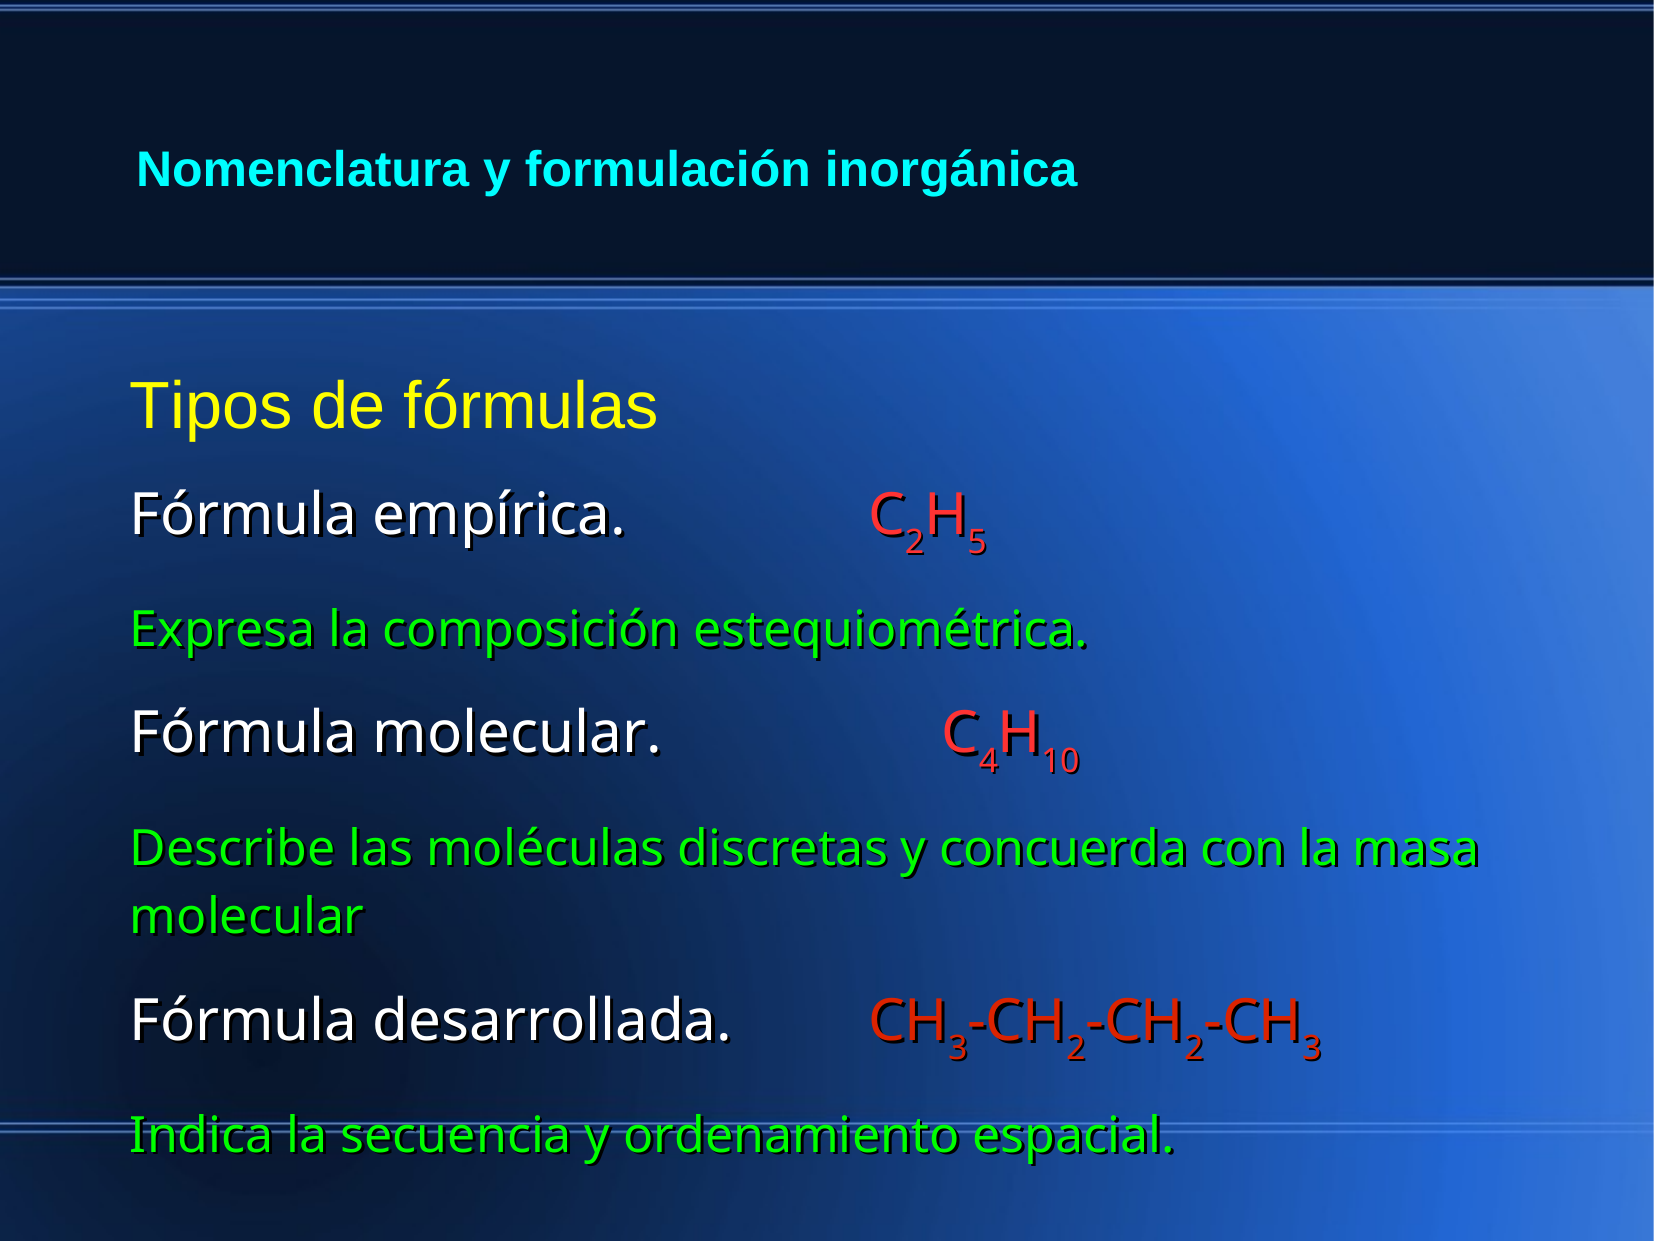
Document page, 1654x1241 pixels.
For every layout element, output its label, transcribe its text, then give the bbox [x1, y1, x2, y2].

picture [458, 1130, 467, 1136]
picture [684, 1130, 696, 1149]
picture [427, 1130, 438, 1149]
picture [983, 1130, 993, 1136]
picture [255, 1141, 265, 1149]
picture [553, 1141, 563, 1149]
picture [862, 1130, 873, 1136]
text_box Fórmula empírica. C2H5 Expresa la composición estequiométrica. Fórmula molecular. C4H10 Describe las moléculas discretas y concuerda con la masa molecular Fórmula desarrollada. CH3-CH2-CH2-CH3 Indica la secuencia y ordenamiento espacial. [59, 472, 1654, 1130]
picture [1065, 1141, 1075, 1149]
title Nomenclatura y formulación inorgánica [32, 118, 1182, 220]
picture [939, 1130, 952, 1149]
picture [375, 1130, 385, 1136]
picture [633, 1130, 646, 1149]
picture [1036, 1130, 1047, 1149]
picture [774, 1141, 784, 1149]
list Tipos de fórmulas [59, 368, 857, 443]
picture [309, 1141, 319, 1149]
picture [0, 0, 1654, 1241]
picture [715, 1130, 726, 1136]
picture [187, 1130, 199, 1149]
picture [1130, 1141, 1140, 1149]
picture [593, 1130, 603, 1143]
